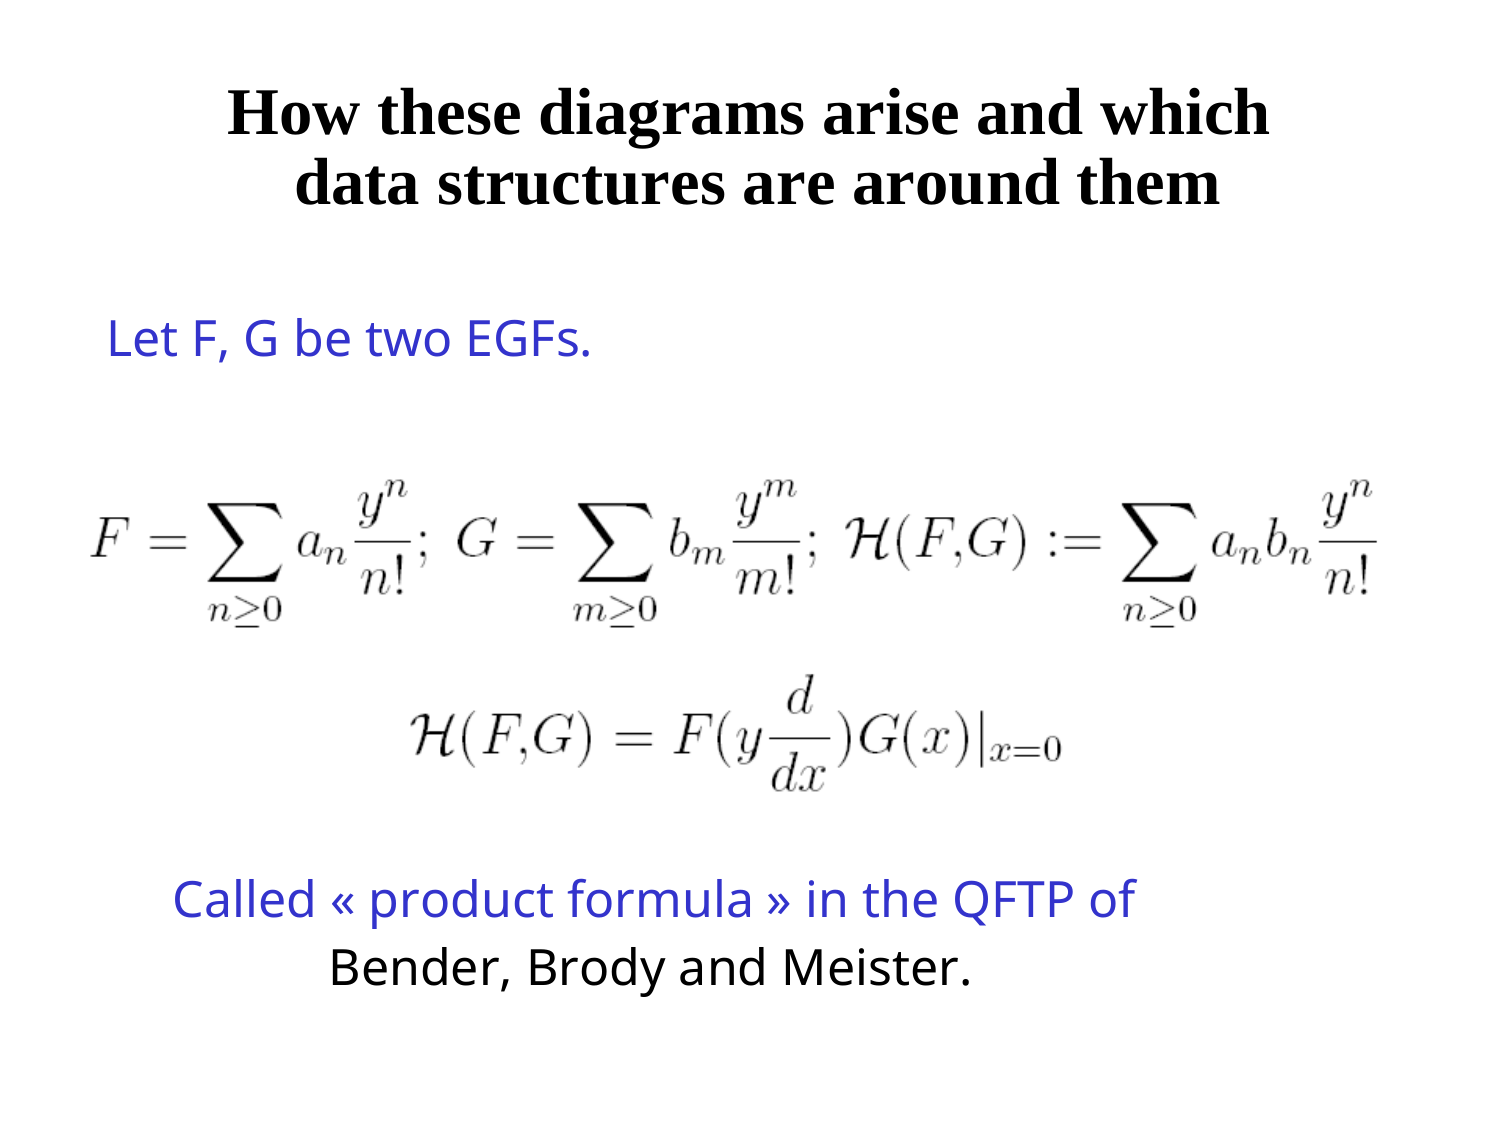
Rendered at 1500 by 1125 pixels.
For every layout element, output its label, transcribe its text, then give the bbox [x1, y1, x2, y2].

picture [403, 665, 1067, 798]
picture [86, 472, 1388, 634]
text_box Called « product formula » in the QFTP of Bender, Brody and Meister. [147, 856, 1252, 1039]
text_box How these diagrams arise and which data structures are around them [212, 70, 1304, 231]
text_box Let F, G be two EGFs. [91, 295, 686, 379]
